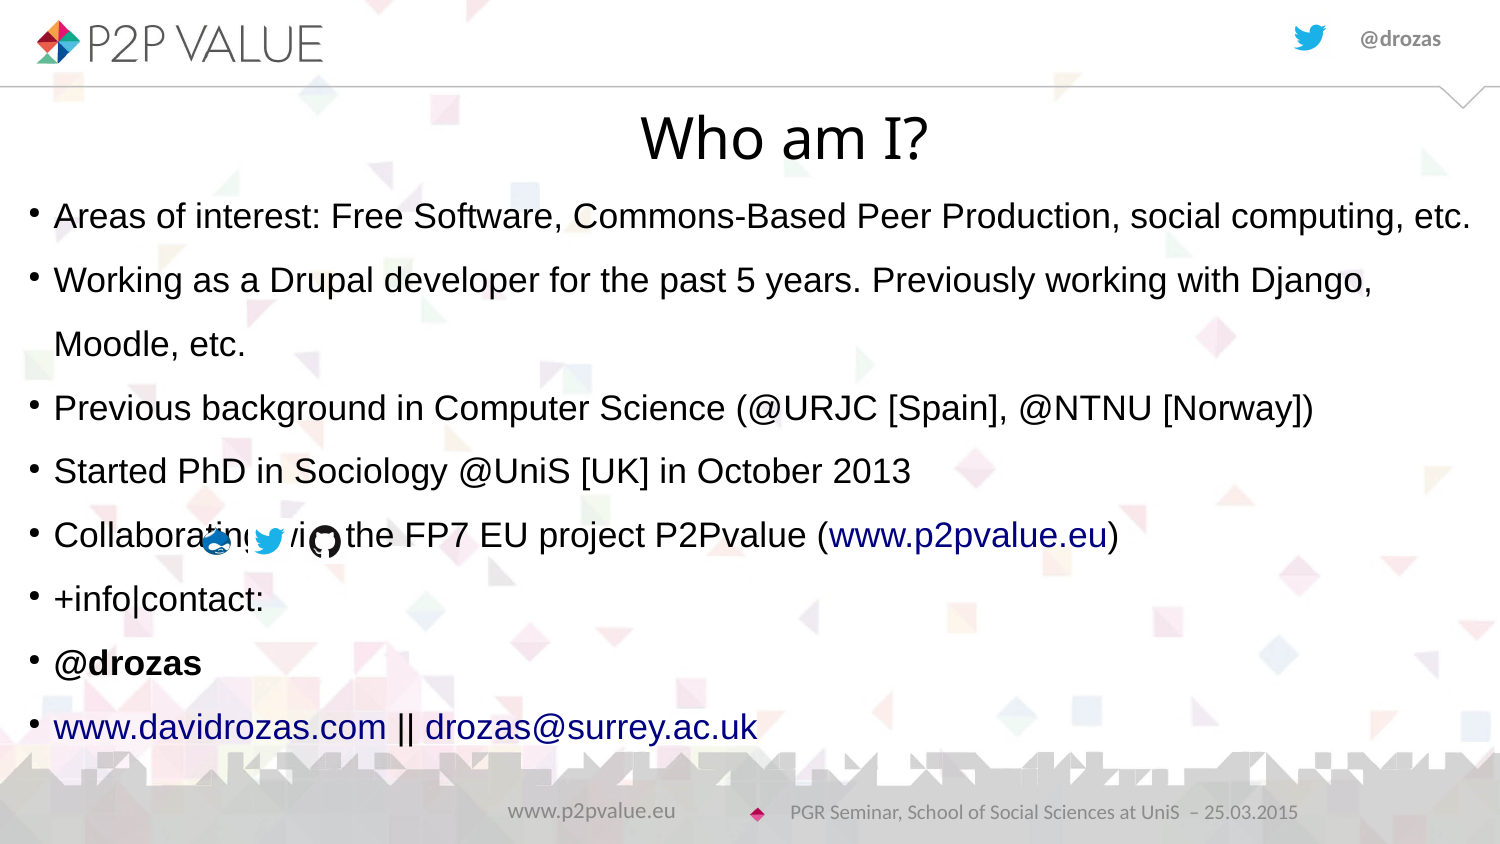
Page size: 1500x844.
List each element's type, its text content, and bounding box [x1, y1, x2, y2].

picture [202, 527, 231, 556]
text_box www.p2pvalue.eu [501, 789, 720, 829]
picture [248, 518, 291, 564]
title Who am I? [324, 92, 1246, 165]
text_box @drozas [1317, 15, 1456, 61]
picture [304, 519, 346, 564]
picture [0, 0, 1500, 844]
subtitle Areas of interest: Free Software, Commons-Based Peer Production, social computing, etc. Working as a Drupal developer for the past 5 years. Previously working with Django, Moodle, etc. Previous background in Computer Science (@URJC [Spain], @NTNU [Norway]) Started PhD in Sociology @UniS [UK] in October 2013 Collaborating with the FP7 EU project P2Pvalue (www.p2pvalue.eu) +info|contact: @drozas www.davidrozas.com || drozas@surrey.ac.uk [15, 165, 1500, 790]
text_box PGR Seminar, School of Social Sciences at UniS – 25.03.2015 [777, 788, 1470, 834]
